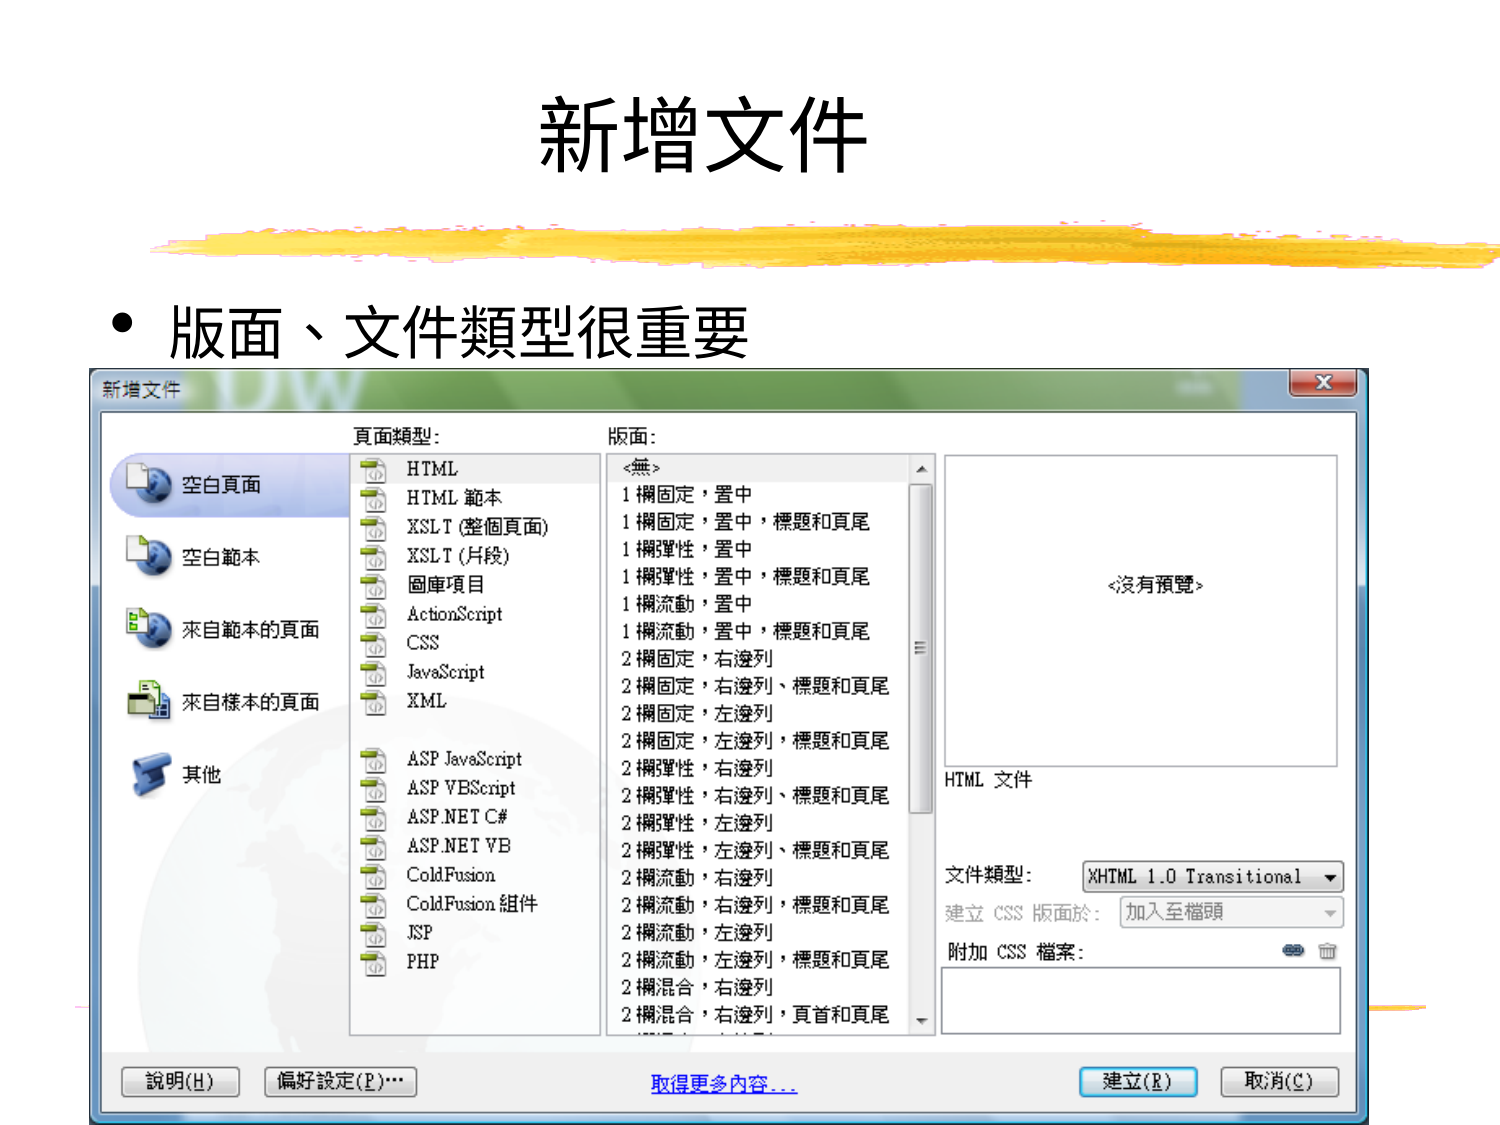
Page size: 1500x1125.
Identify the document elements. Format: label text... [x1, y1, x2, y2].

picture [150, 215, 1500, 279]
list 版面、文件類型很重要 [112, 287, 1388, 963]
title 新增文件 [66, 30, 1342, 231]
picture [75, 368, 1426, 1125]
